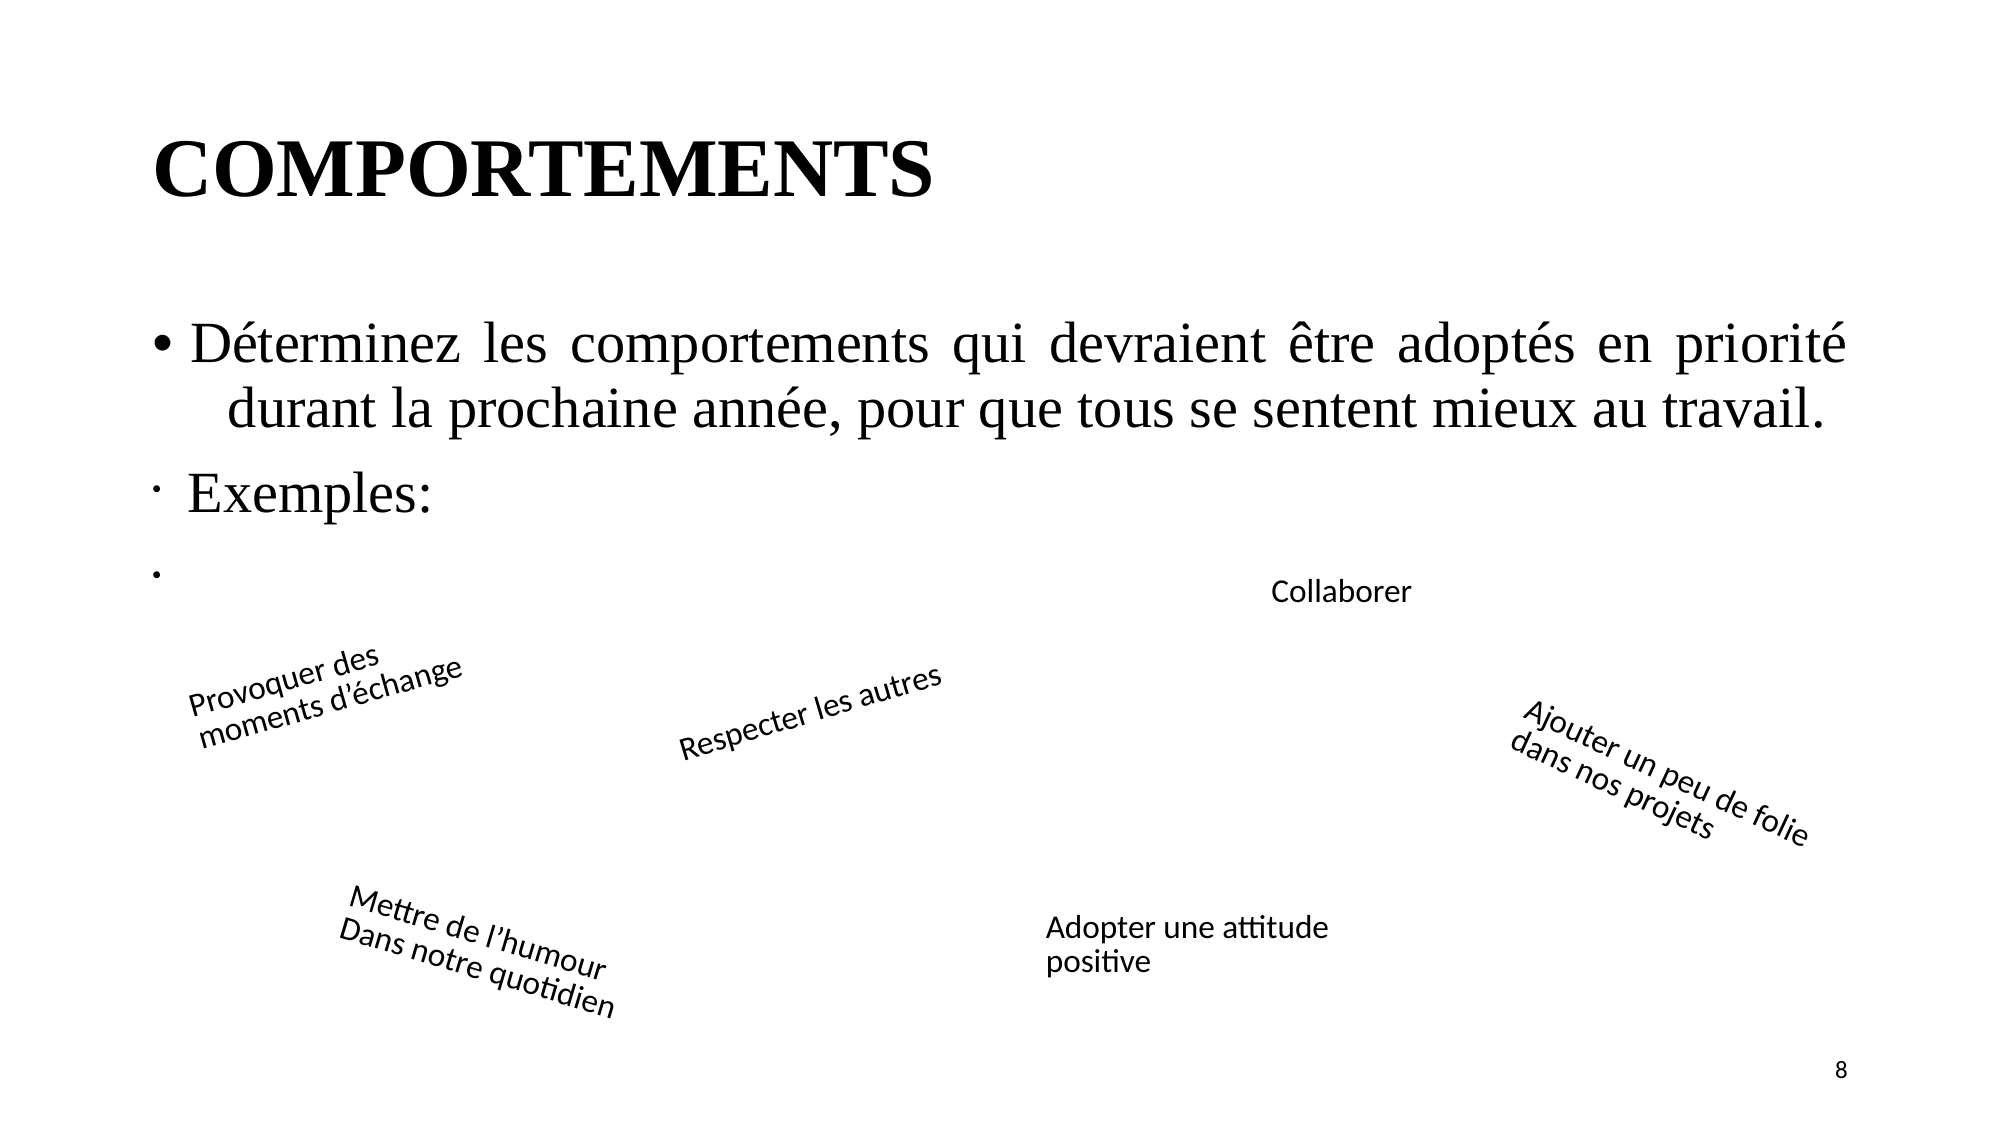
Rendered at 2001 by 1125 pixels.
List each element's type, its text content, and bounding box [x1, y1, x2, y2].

text_box Respecter les autres [659, 646, 971, 788]
text_box Collaborer [1256, 570, 1430, 626]
text_box Provoquer des moments d’échange [169, 604, 500, 783]
list Déterminez les comportements qui devraient être adoptés en priorité durant la prochaine année, pour que tous se sentent mieux au travail. Exemples: [137, 302, 1863, 1017]
text_box Mettre de l’humour Dans notre quotidien [315, 870, 650, 1054]
text_box Ajouter un peu de folie dans nos projets [1482, 682, 1836, 915]
text_box Adopter une attitude positive [1031, 906, 1350, 1003]
title COMPORTEMENTS [137, 59, 1863, 277]
